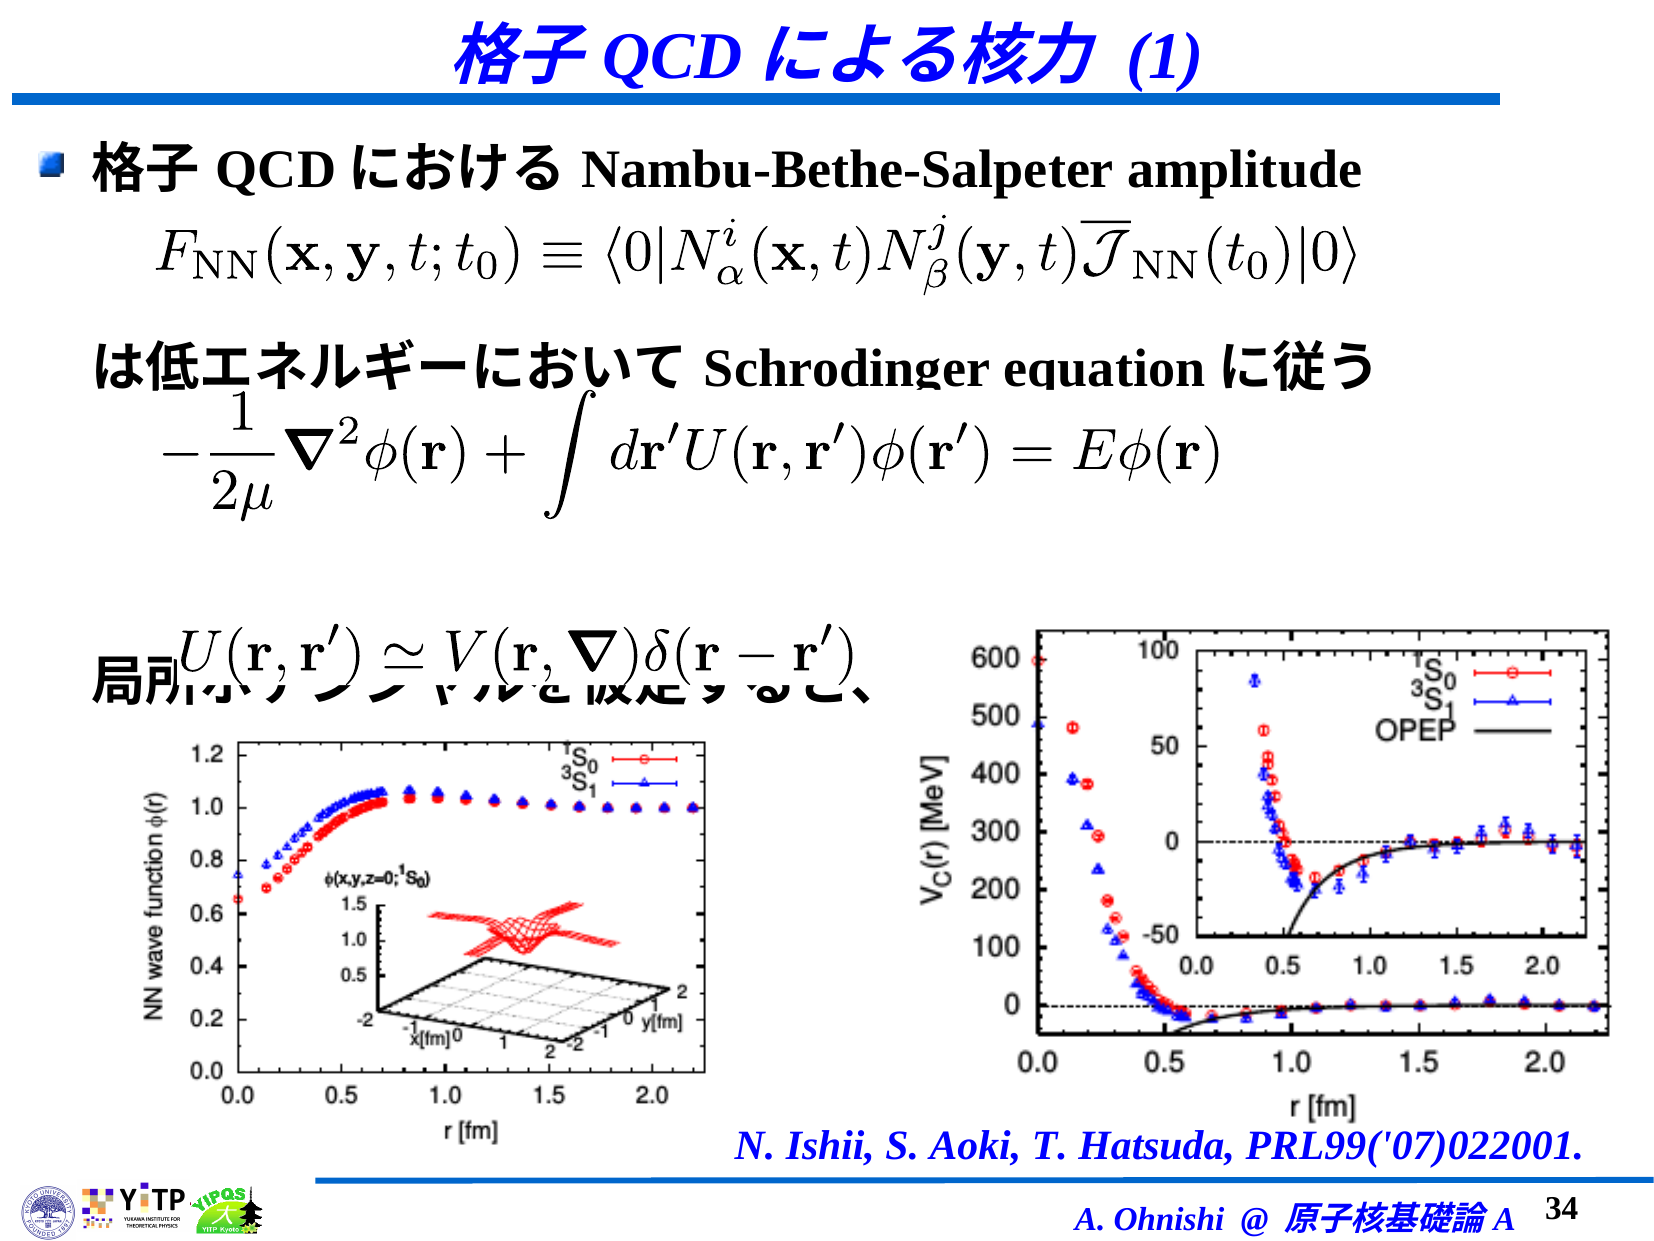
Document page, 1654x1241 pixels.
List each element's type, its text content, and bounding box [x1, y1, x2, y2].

picture [131, 725, 721, 1158]
picture [20, 1185, 76, 1241]
title 格子QCDによる核力 (1) [0, 0, 1654, 99]
picture [903, 608, 1621, 1122]
text_box [153, 214, 1363, 296]
text_box [158, 389, 1225, 522]
list 格子QCDにおけるNambu-Bethe-Salpeter amplitude は低エネルギーにおいてSchrodinger equationに従う 局所ポテンシャルを仮定すると、核力が求まる。 [20, 124, 1621, 1137]
text_box N. Ishii, S. Aoki, T. Hatsuda, PRL99('07)022001. [734, 1122, 1621, 1173]
picture [77, 1179, 263, 1234]
text_box [177, 623, 859, 686]
